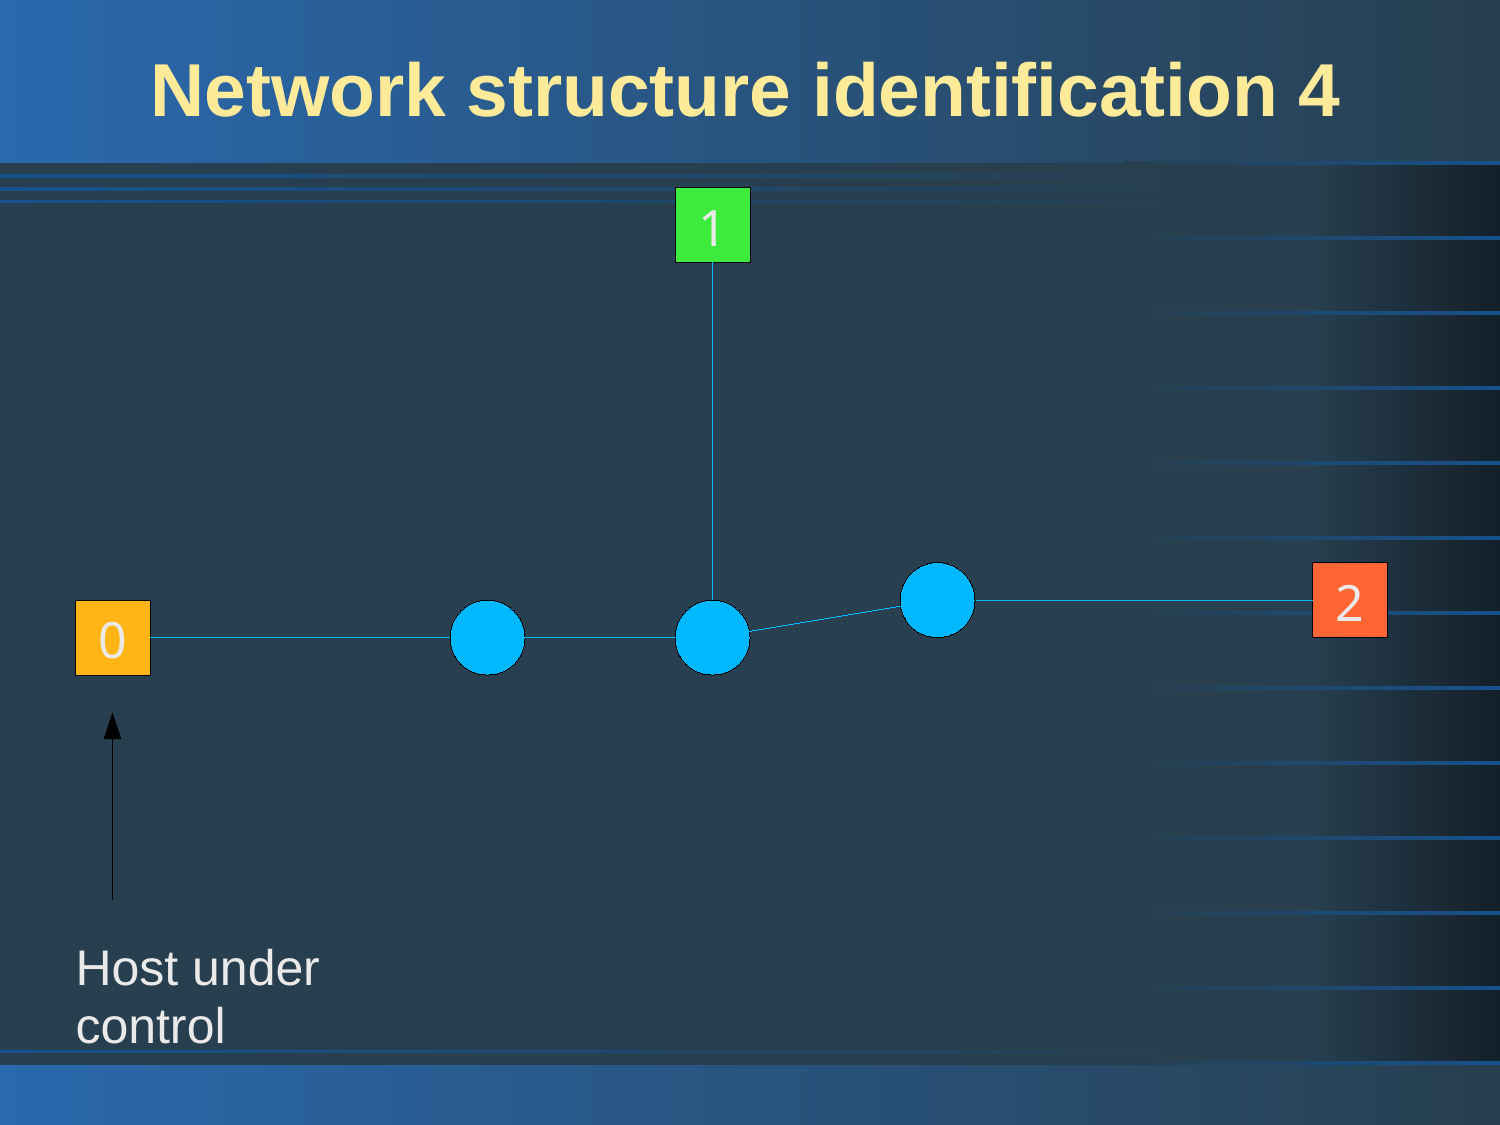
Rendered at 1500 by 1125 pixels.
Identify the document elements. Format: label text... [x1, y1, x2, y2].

text_box 0 [75, 600, 151, 676]
text_box Host under control [75, 937, 316, 1052]
title Network structure identification 4 [83, 24, 1409, 151]
text_box 2 [1312, 562, 1388, 638]
text_box [900, 562, 976, 638]
text_box [450, 600, 526, 676]
text_box [675, 600, 751, 676]
text_box 1 [675, 187, 751, 263]
